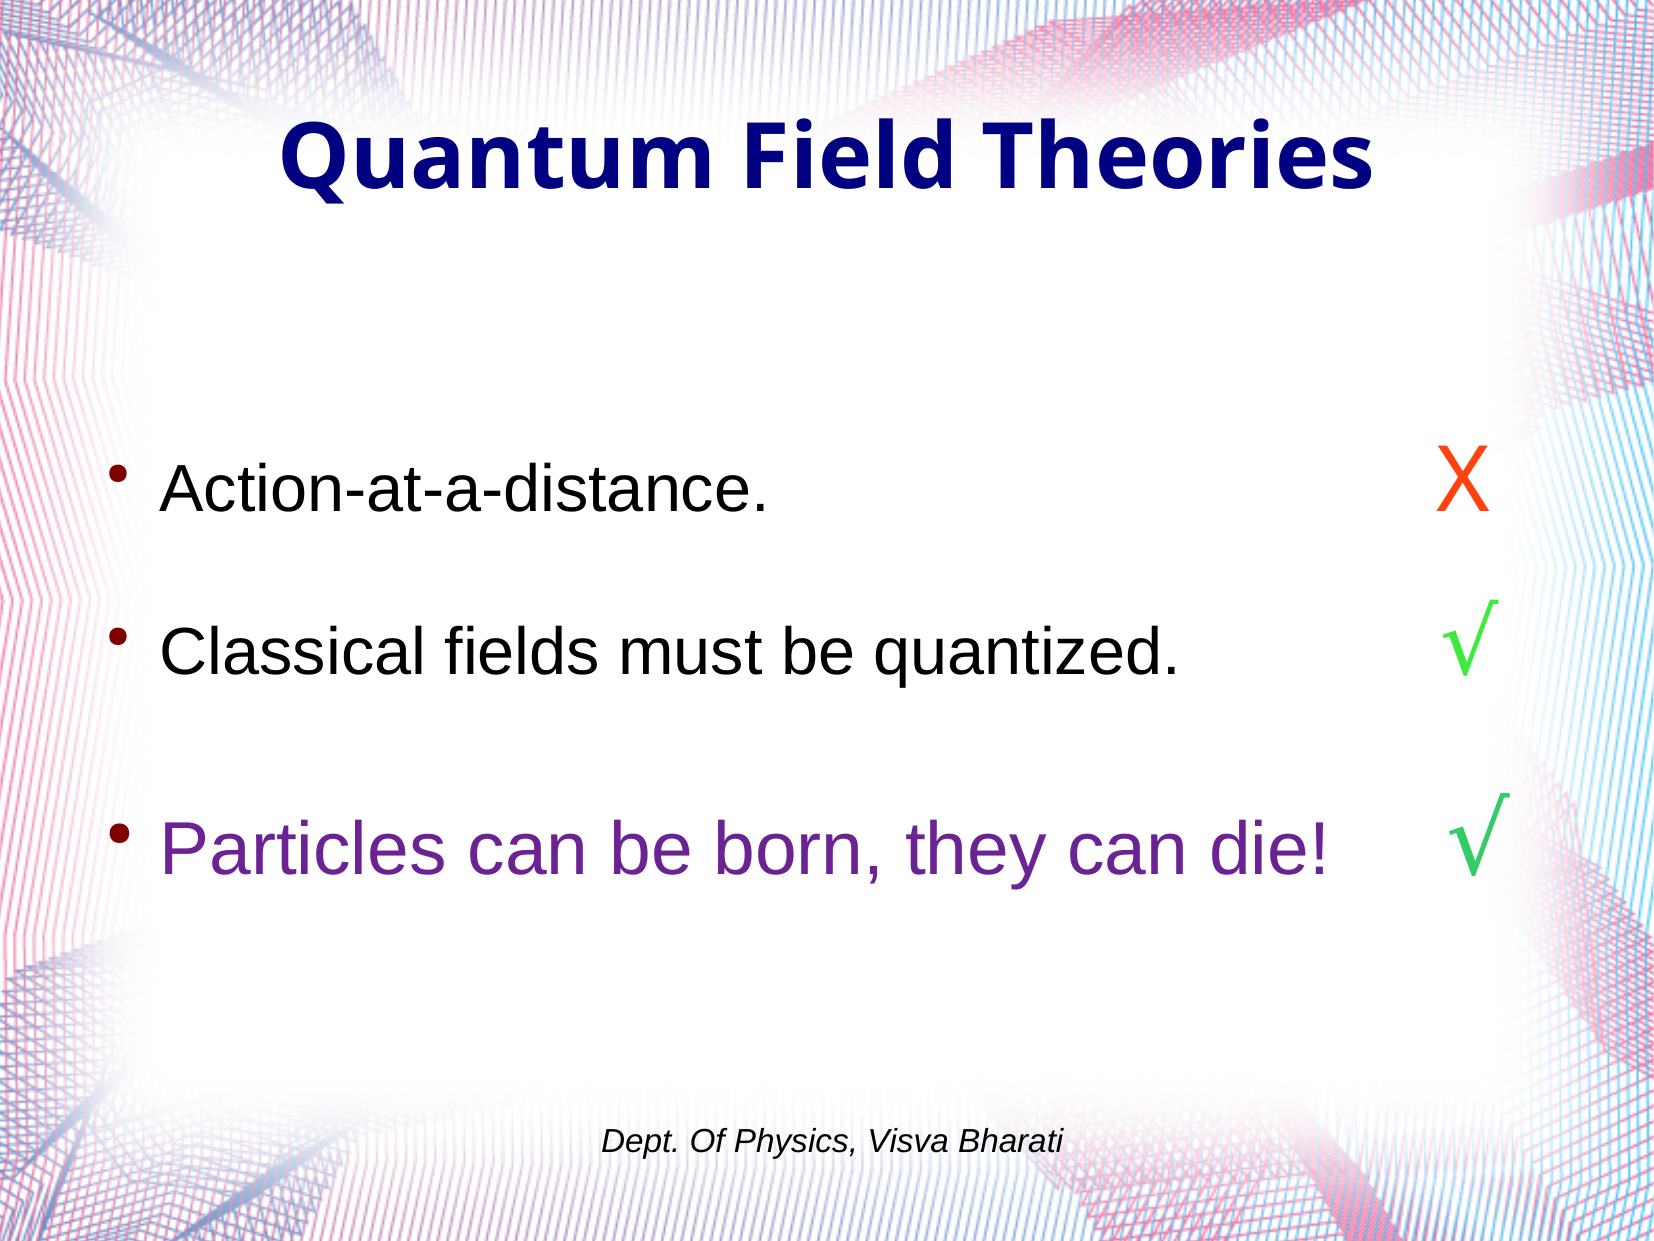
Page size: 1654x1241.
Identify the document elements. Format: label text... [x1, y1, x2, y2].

list Particles can be born, they can die! √ [88, 767, 1595, 881]
list Classical fields must be quantized. √ [88, 576, 1595, 680]
list Action-at-a-distance. X [88, 413, 1601, 517]
list Dept. Of Physics, Visva Bharati [295, 1122, 1300, 1182]
title Quantum Field Theories [82, 56, 1571, 250]
picture [0, 0, 1654, 1241]
